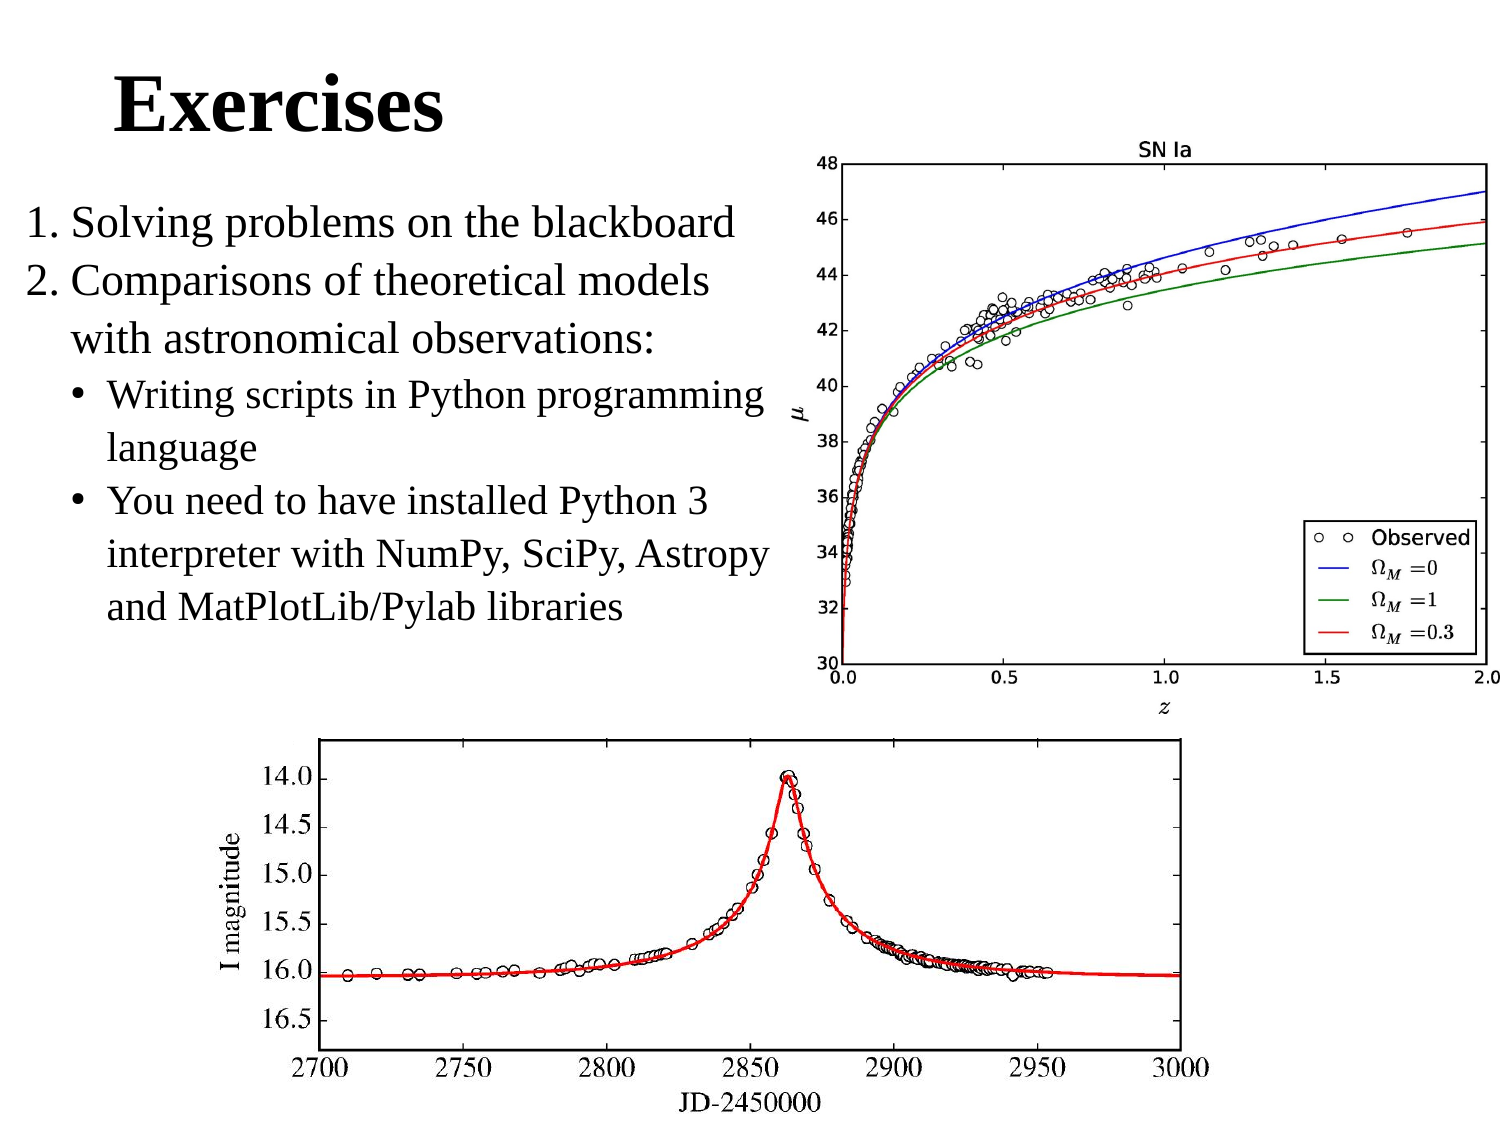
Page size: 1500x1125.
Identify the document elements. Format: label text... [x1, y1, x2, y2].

picture [214, 738, 1214, 1114]
title Exercises [98, 52, 1449, 144]
picture [791, 141, 1500, 714]
text_box Solving problems on the blackboard Comparisons of theoretical models with astronomical observations: Writing scripts in Python programming language You need to have installed Python 3 interpreter with NumPy, SciPy, Astropy and MatPlotLib/Pylab libraries [25, 189, 781, 651]
